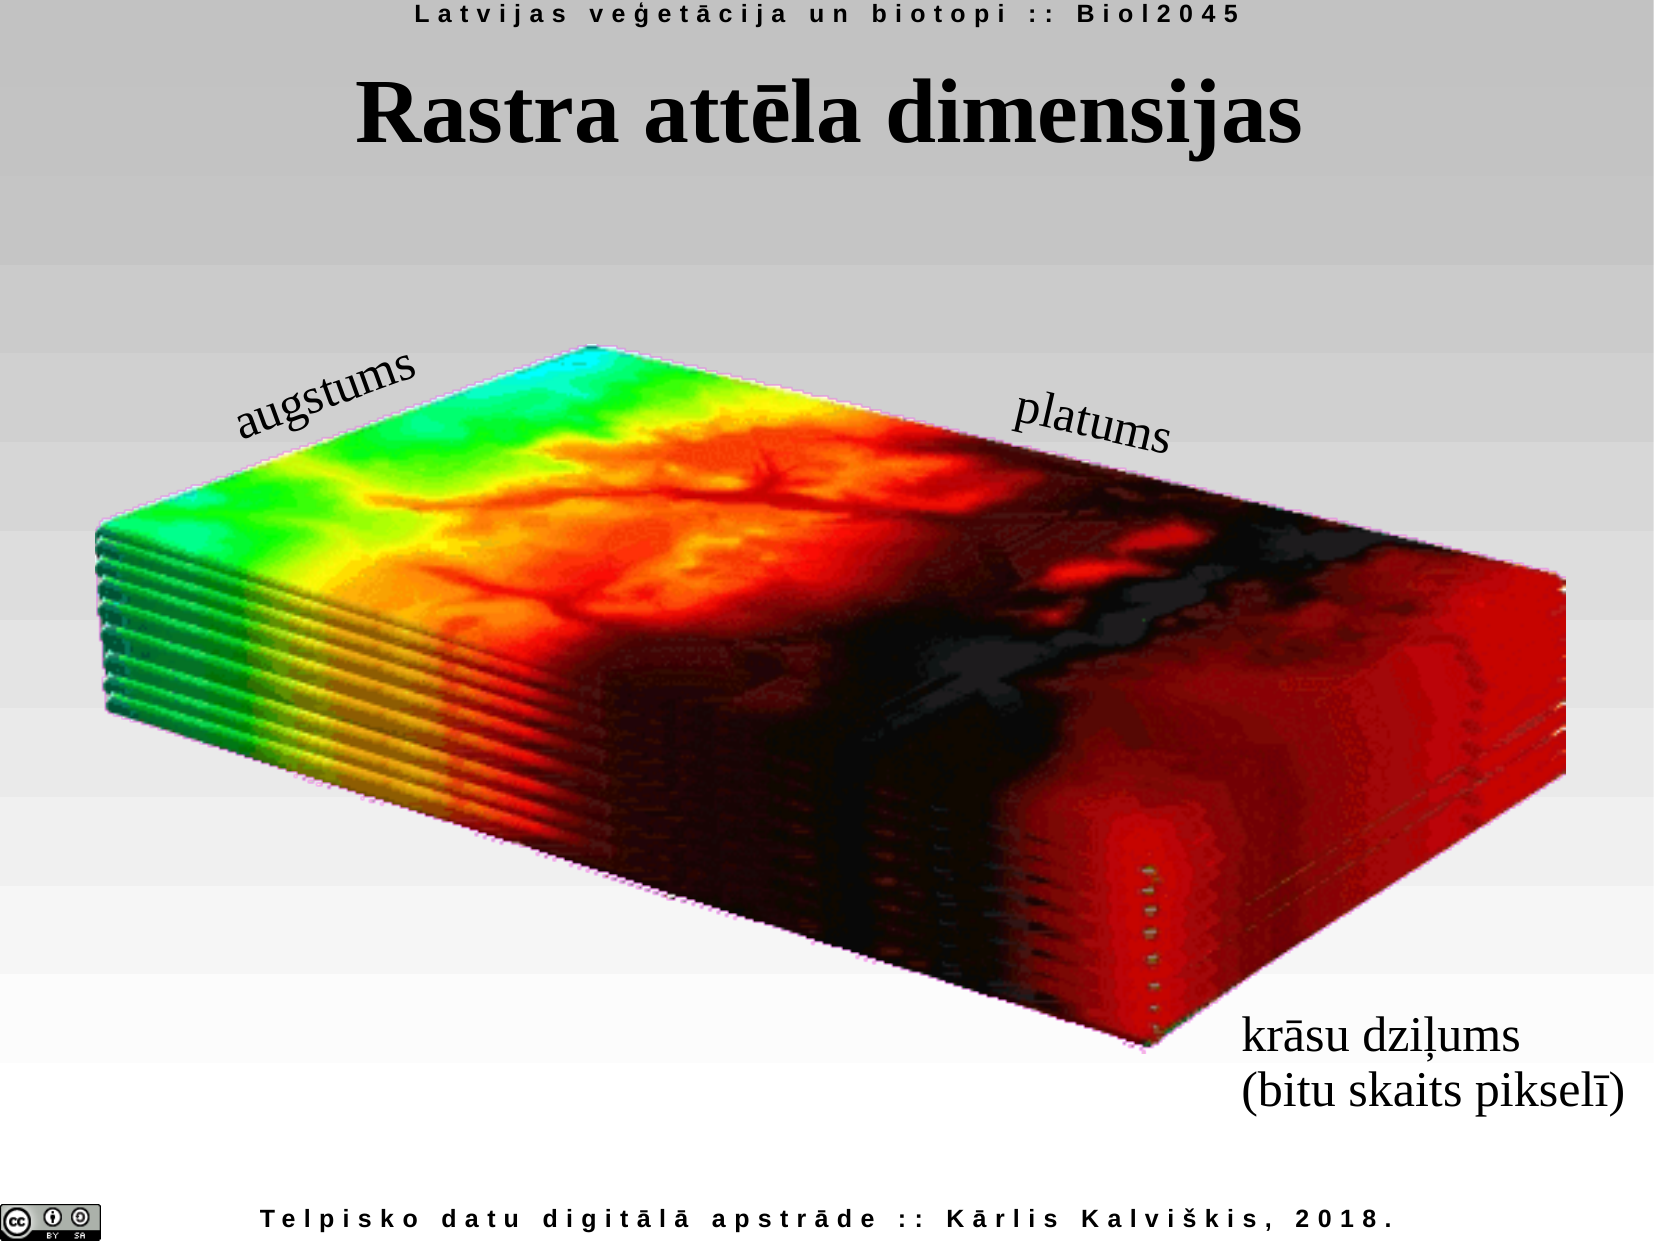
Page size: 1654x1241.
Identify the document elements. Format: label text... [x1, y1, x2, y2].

title Rastra attēla dimensijas [34, 61, 1626, 296]
text_box krāsu dziļums (bitu skaits pikselī) [1241, 1006, 1626, 1118]
text_box platums [1011, 376, 1179, 466]
text_box augstums [225, 333, 423, 451]
picture [0, 0, 1654, 1241]
